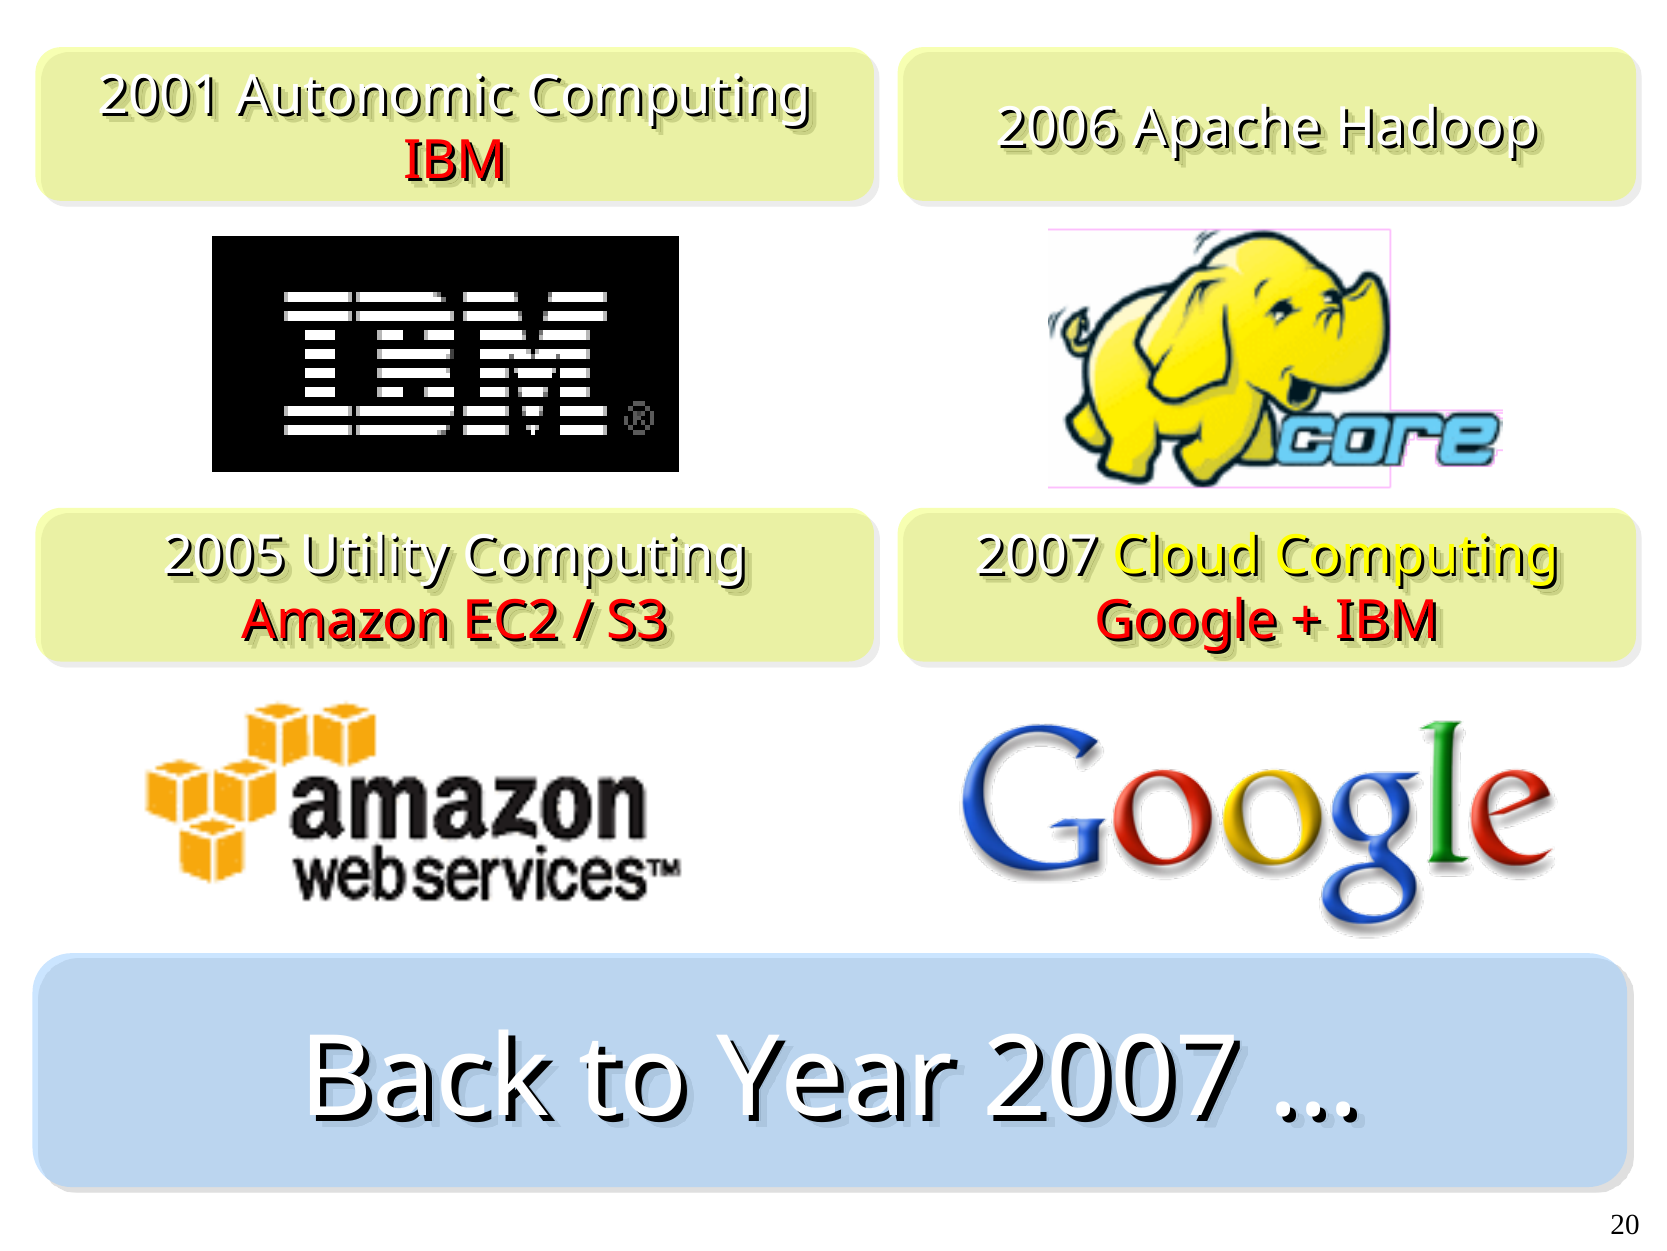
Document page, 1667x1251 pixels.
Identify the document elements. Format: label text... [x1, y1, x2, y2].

text_box 2007 Cloud Computing Google + IBM [897, 507, 1637, 662]
text_box 2005 Utility Computing Amazon EC2 / S3 [35, 507, 874, 662]
picture [1048, 225, 1503, 491]
picture [212, 236, 680, 473]
text_box Back to Year 2007 ... [32, 953, 1628, 1188]
text_box 2001 Autonomic Computing IBM [35, 47, 874, 201]
picture [109, 692, 692, 929]
text_box 2006 Apache Hadoop [897, 47, 1637, 201]
picture [946, 715, 1572, 943]
